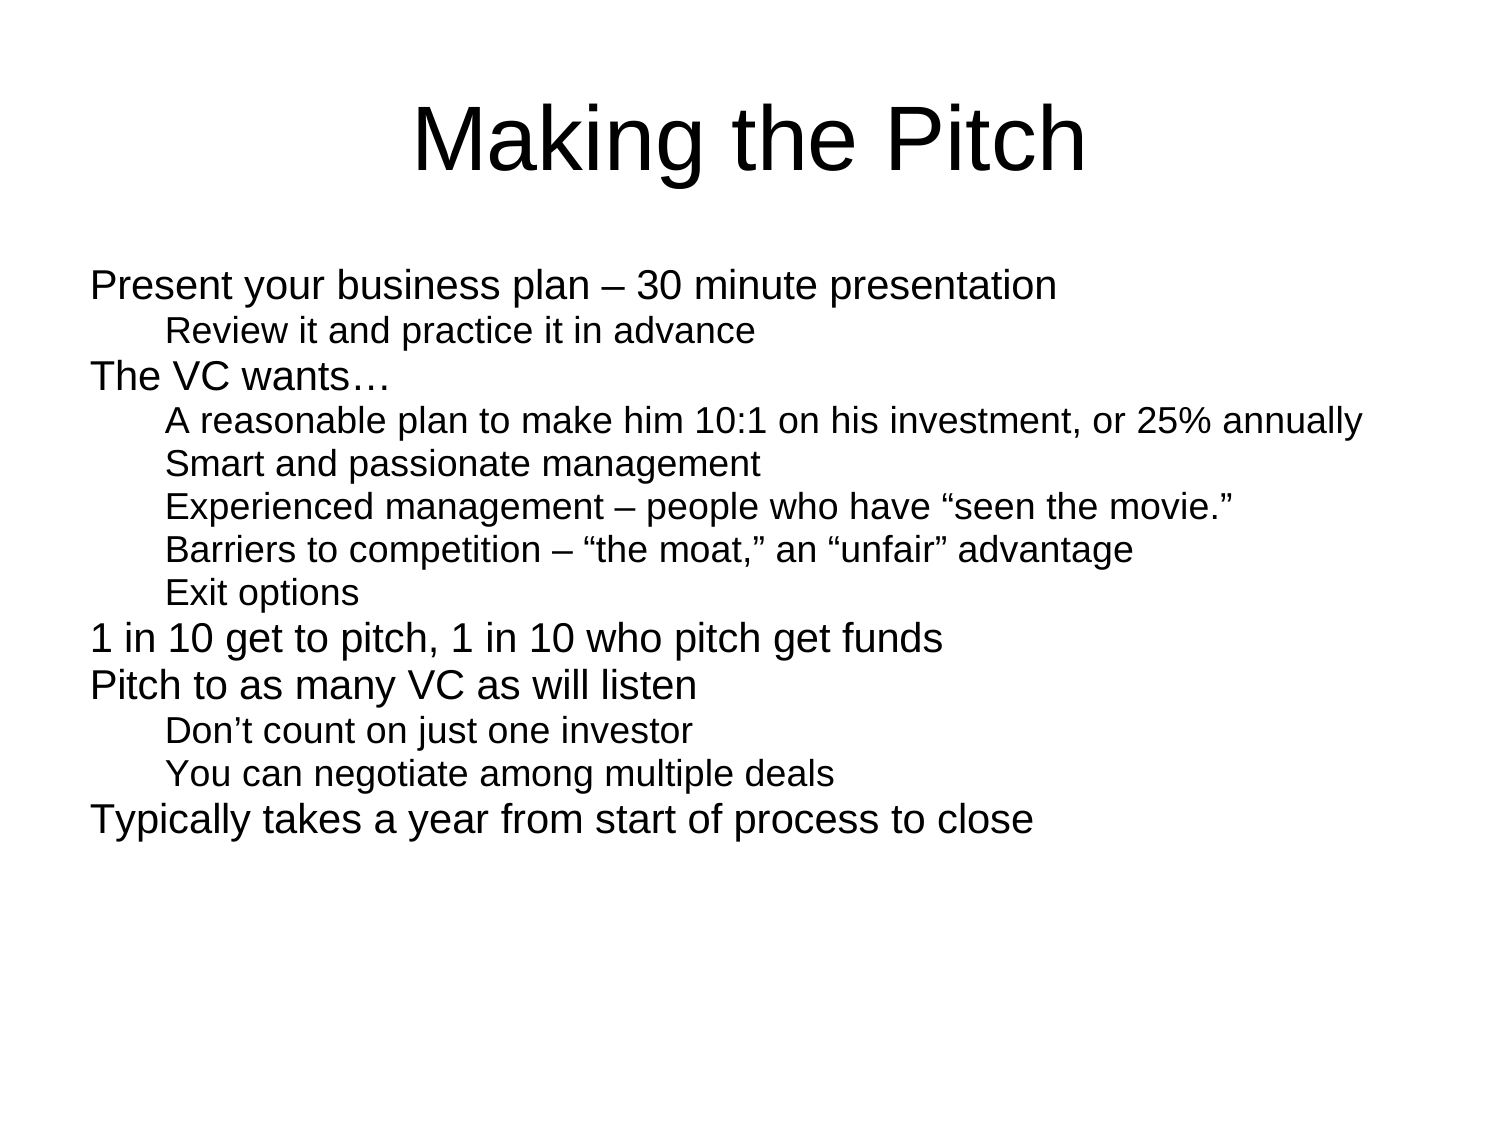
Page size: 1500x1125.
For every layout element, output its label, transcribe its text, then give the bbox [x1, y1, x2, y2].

list Present your business plan – 30 minute presentation Review it and practice it in advance The VC wants… A reasonable plan to make him 10:1 on his investment, or 25% annually Smart and passionate management Experienced management – people who have “seen the movie.” Barriers to competition – “the moat,” an “unfair” advantage Exit options 1 in 10 get to pitch, 1 in 10 who pitch get funds Pitch to as many VC as will listen Don’t count on just one investor You can negotiate among multiple deals Typically takes a year from start of process to close [75, 262, 1426, 1006]
title Making the Pitch [75, 45, 1426, 233]
